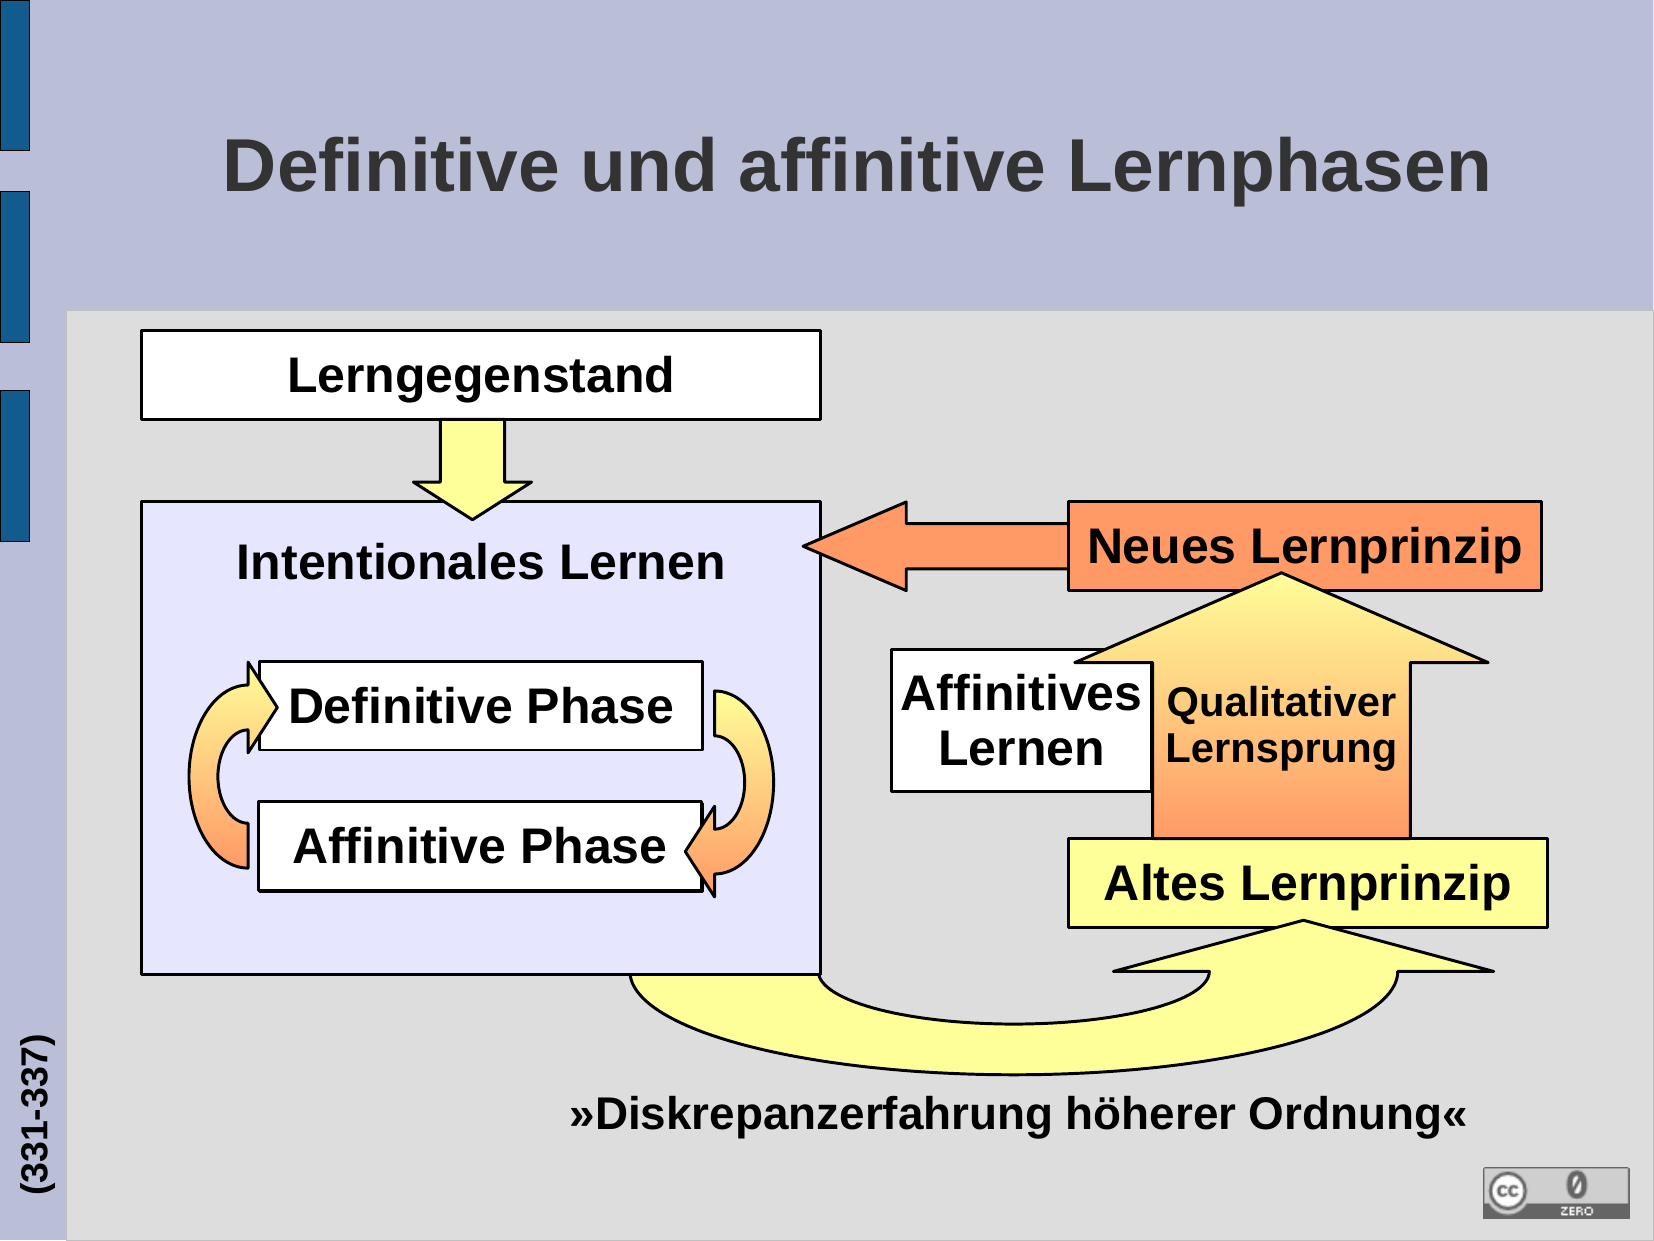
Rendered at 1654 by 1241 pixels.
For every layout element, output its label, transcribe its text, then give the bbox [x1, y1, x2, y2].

text_box Qualitativer Lernsprung [1127, 670, 1436, 798]
text_box (331-337) [5, 1019, 63, 1211]
text_box Affinitive Phase [258, 801, 702, 891]
picture [1483, 1167, 1630, 1219]
text_box Affinitives Lernen [891, 649, 1152, 792]
text_box Definitive Phase [259, 661, 703, 751]
text_box Altes Lernprinzip [1068, 838, 1548, 928]
text_box [413, 419, 532, 520]
text_box Lerngegenstand [141, 330, 821, 420]
text_box [803, 501, 1068, 591]
text_box Neues Lernprinzip [1068, 501, 1542, 591]
text_box »Diskrepanzerfahrung höherer Ordnung« [555, 1080, 1484, 1147]
text_box [1152, 798, 1411, 839]
text_box [630, 920, 1494, 1075]
text_box [685, 690, 774, 897]
text_box [1074, 572, 1489, 670]
text_box Intentionales Lernen [141, 501, 821, 975]
text_box [188, 662, 278, 869]
title Definitive und affinitive Lernphasen [121, 61, 1595, 269]
